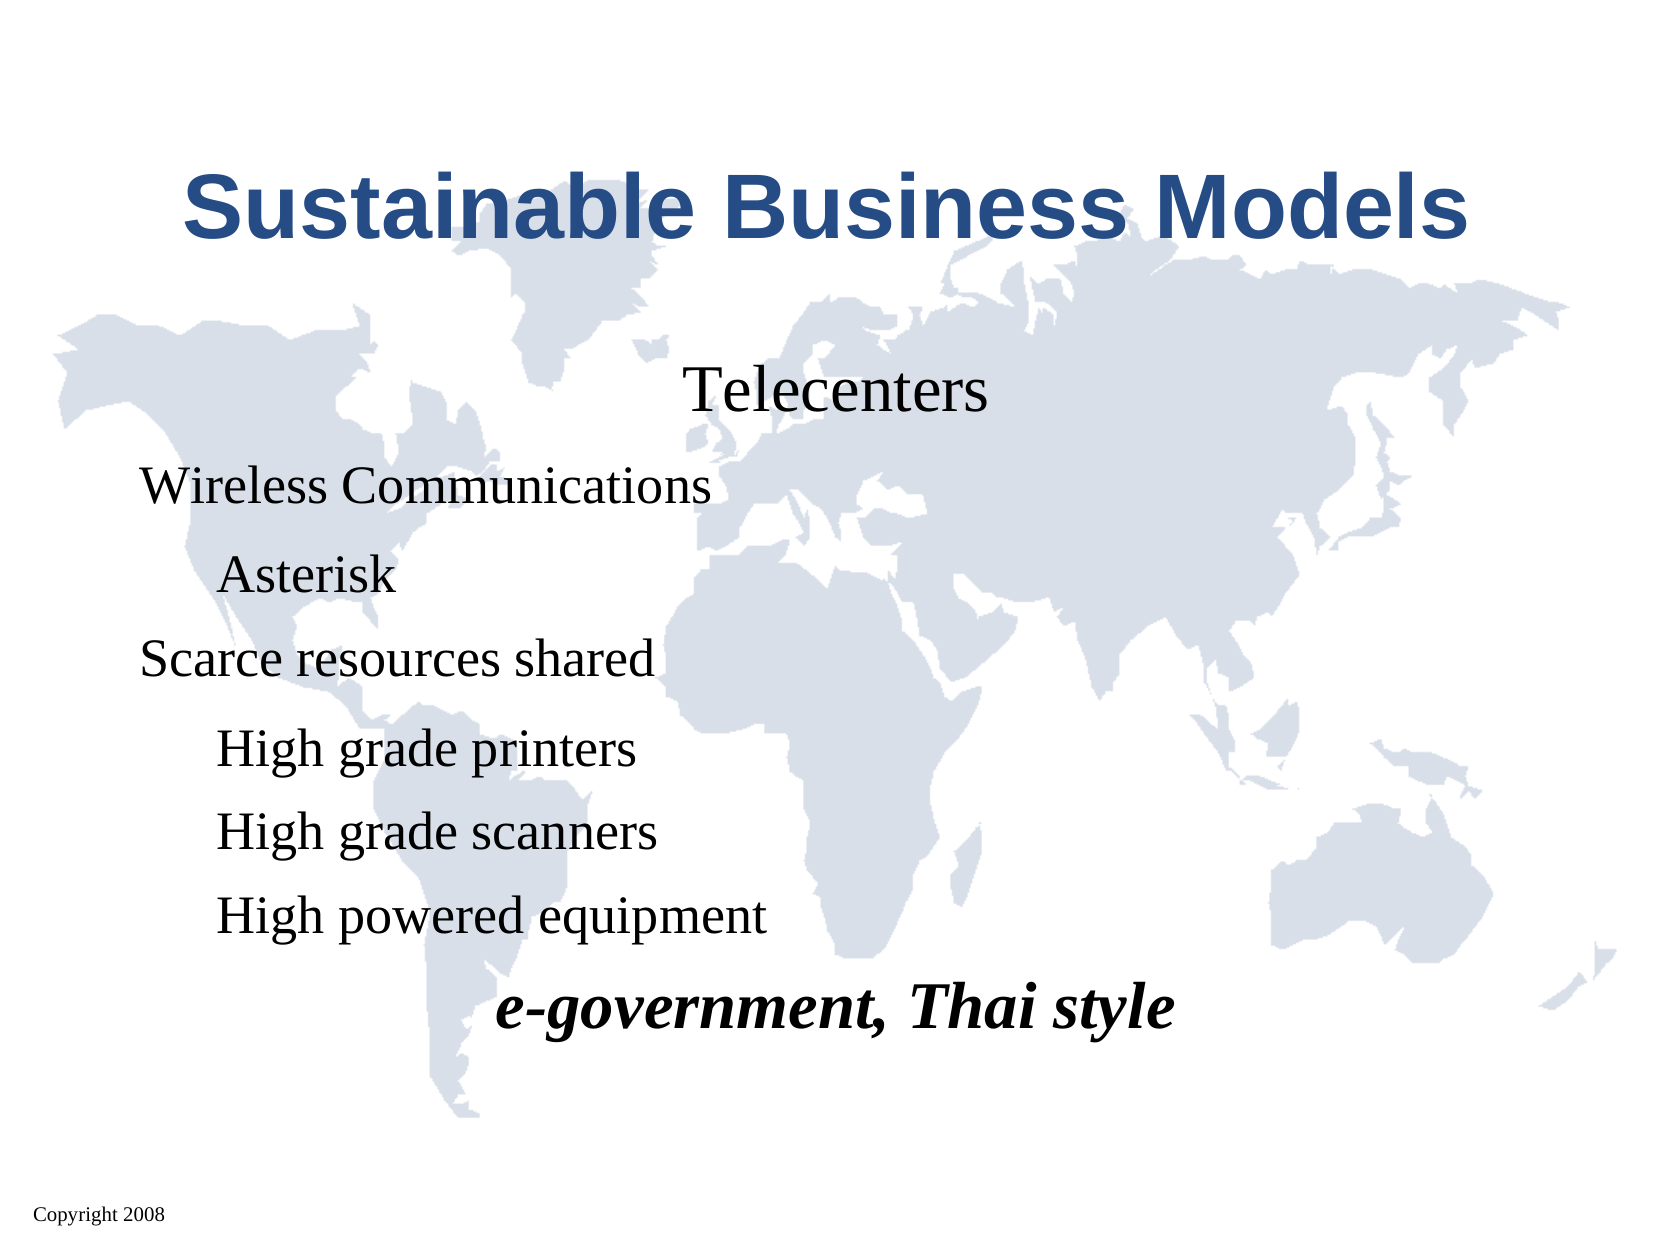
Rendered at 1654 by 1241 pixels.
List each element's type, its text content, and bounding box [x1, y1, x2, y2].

picture [28, 99, 1645, 1154]
list Telecenters Wireless Communications Asterisk Scarce resources shared High grade printers High grade scanners High powered equipment e-government, Thai style [121, 351, 1534, 1229]
title Sustainable Business Models [121, 99, 1534, 314]
